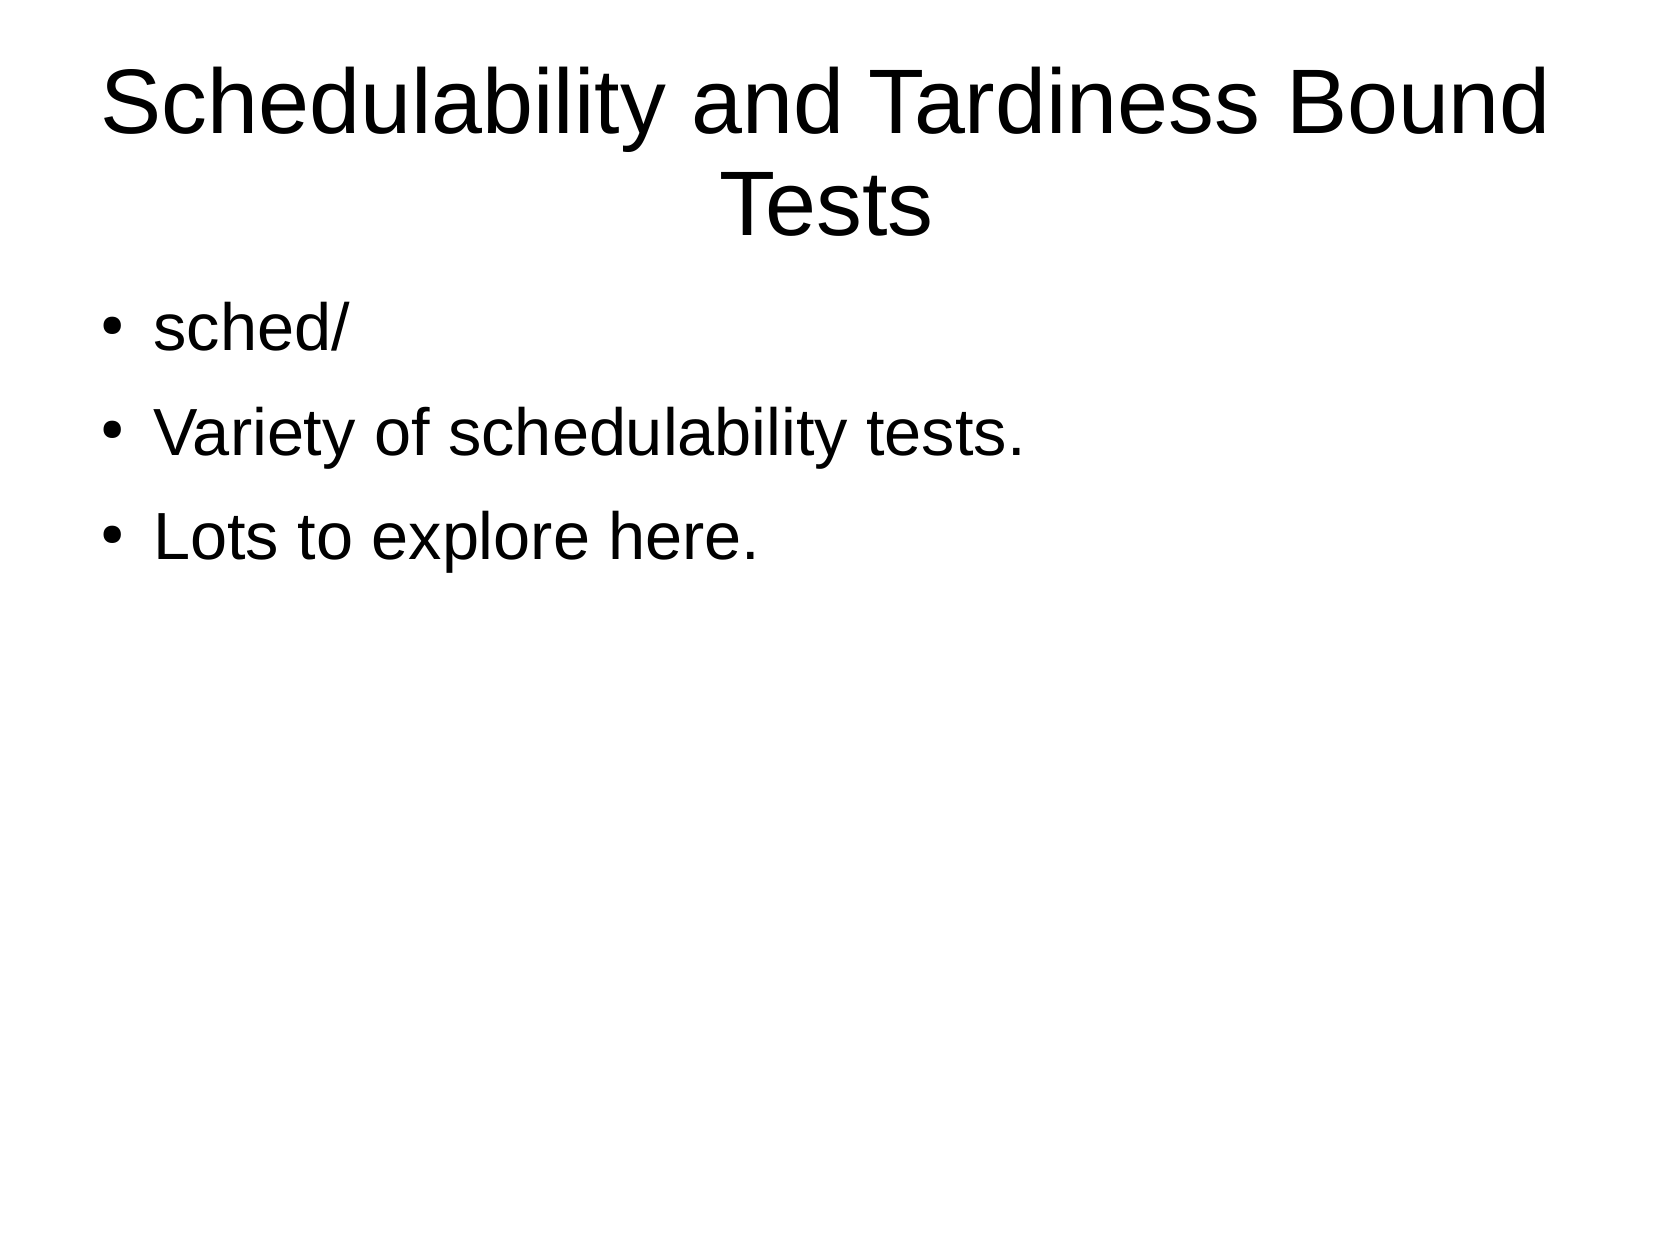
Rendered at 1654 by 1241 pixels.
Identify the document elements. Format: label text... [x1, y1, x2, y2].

title Schedulability and Tardiness Bound Tests [82, 49, 1571, 257]
list sched/ Variety of schedulability tests. Lots to explore here. [82, 290, 1571, 1010]
